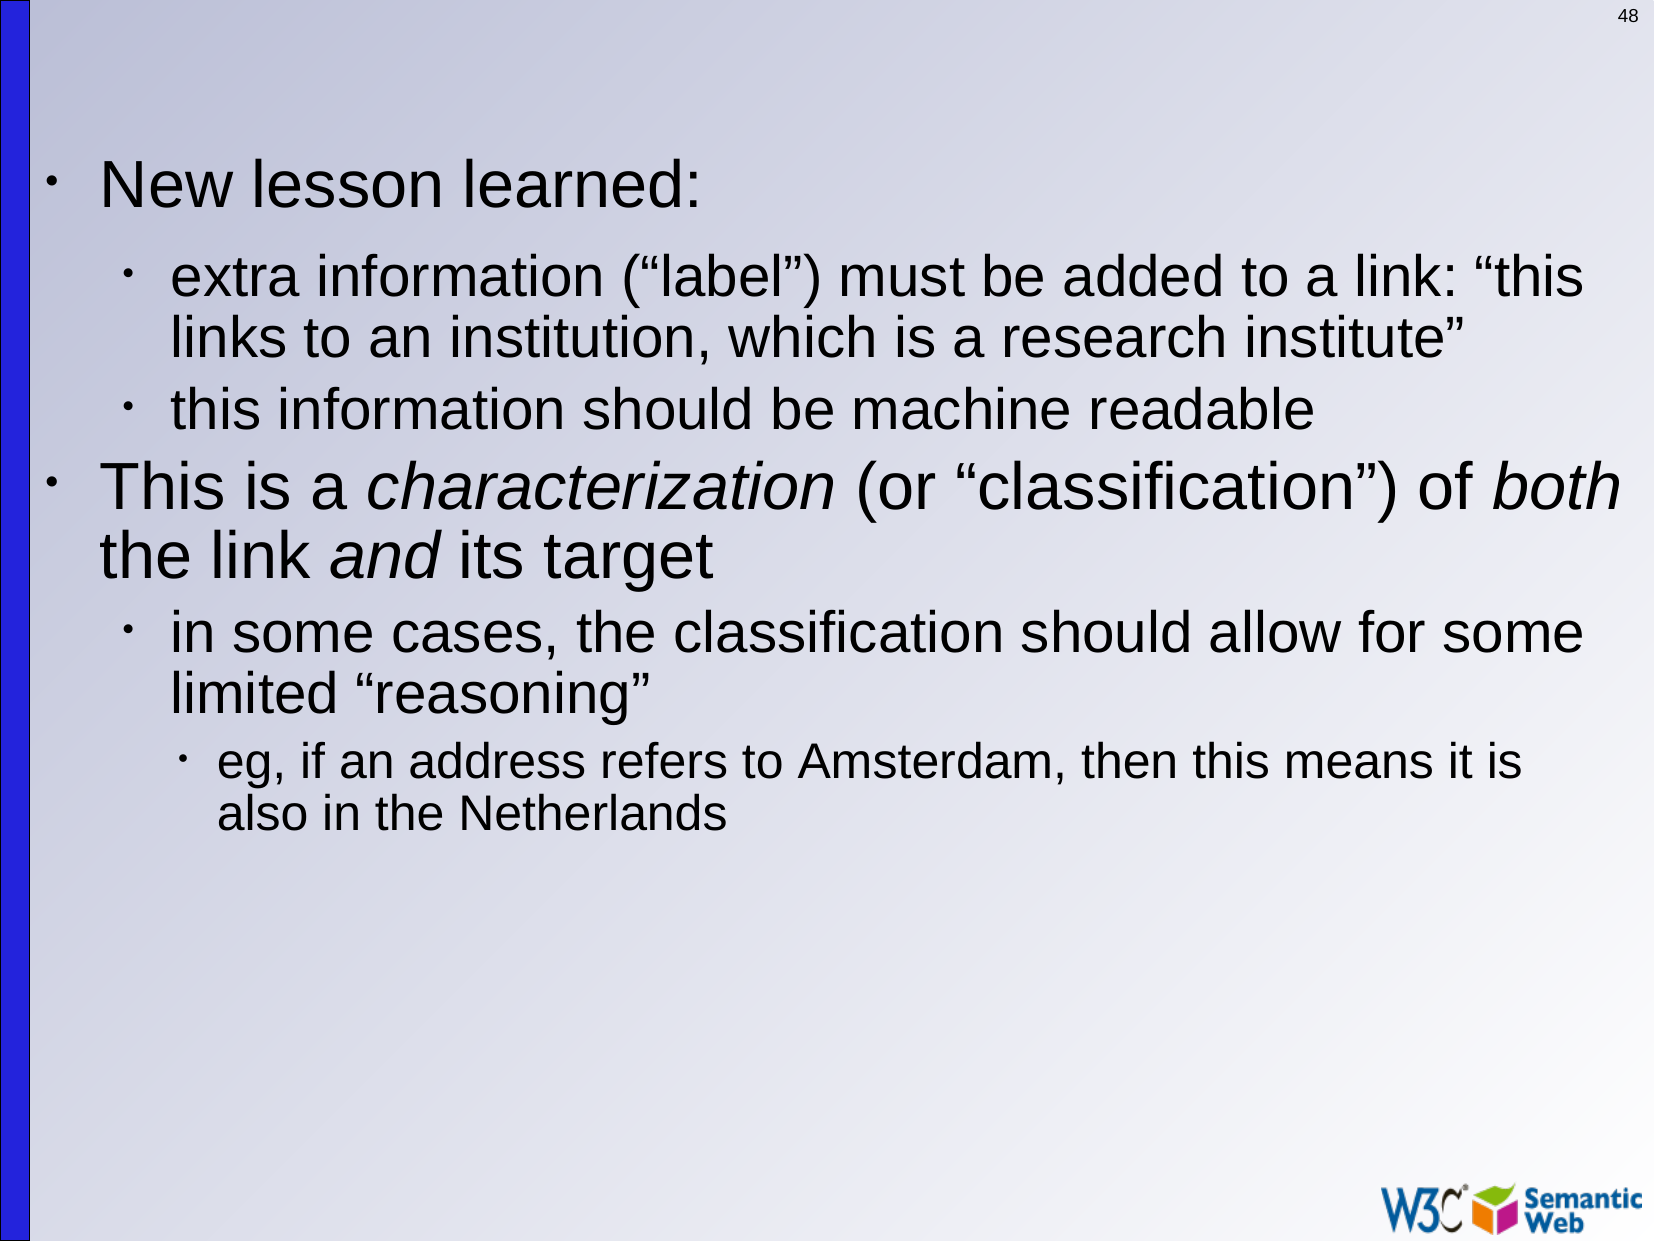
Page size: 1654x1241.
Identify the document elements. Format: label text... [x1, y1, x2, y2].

picture [1381, 1181, 1642, 1235]
list New lesson learned: extra information (“label”) must be added to a link: “this links to an institution, which is a research institute” this information should be machine readable This is a characterization (or “classification”) of both the link and its target in some cases, the classification should allow for some limited “reasoning” eg, if an address refers to Amsterdam, then this means it is also in the Netherlands [29, 147, 1624, 1134]
